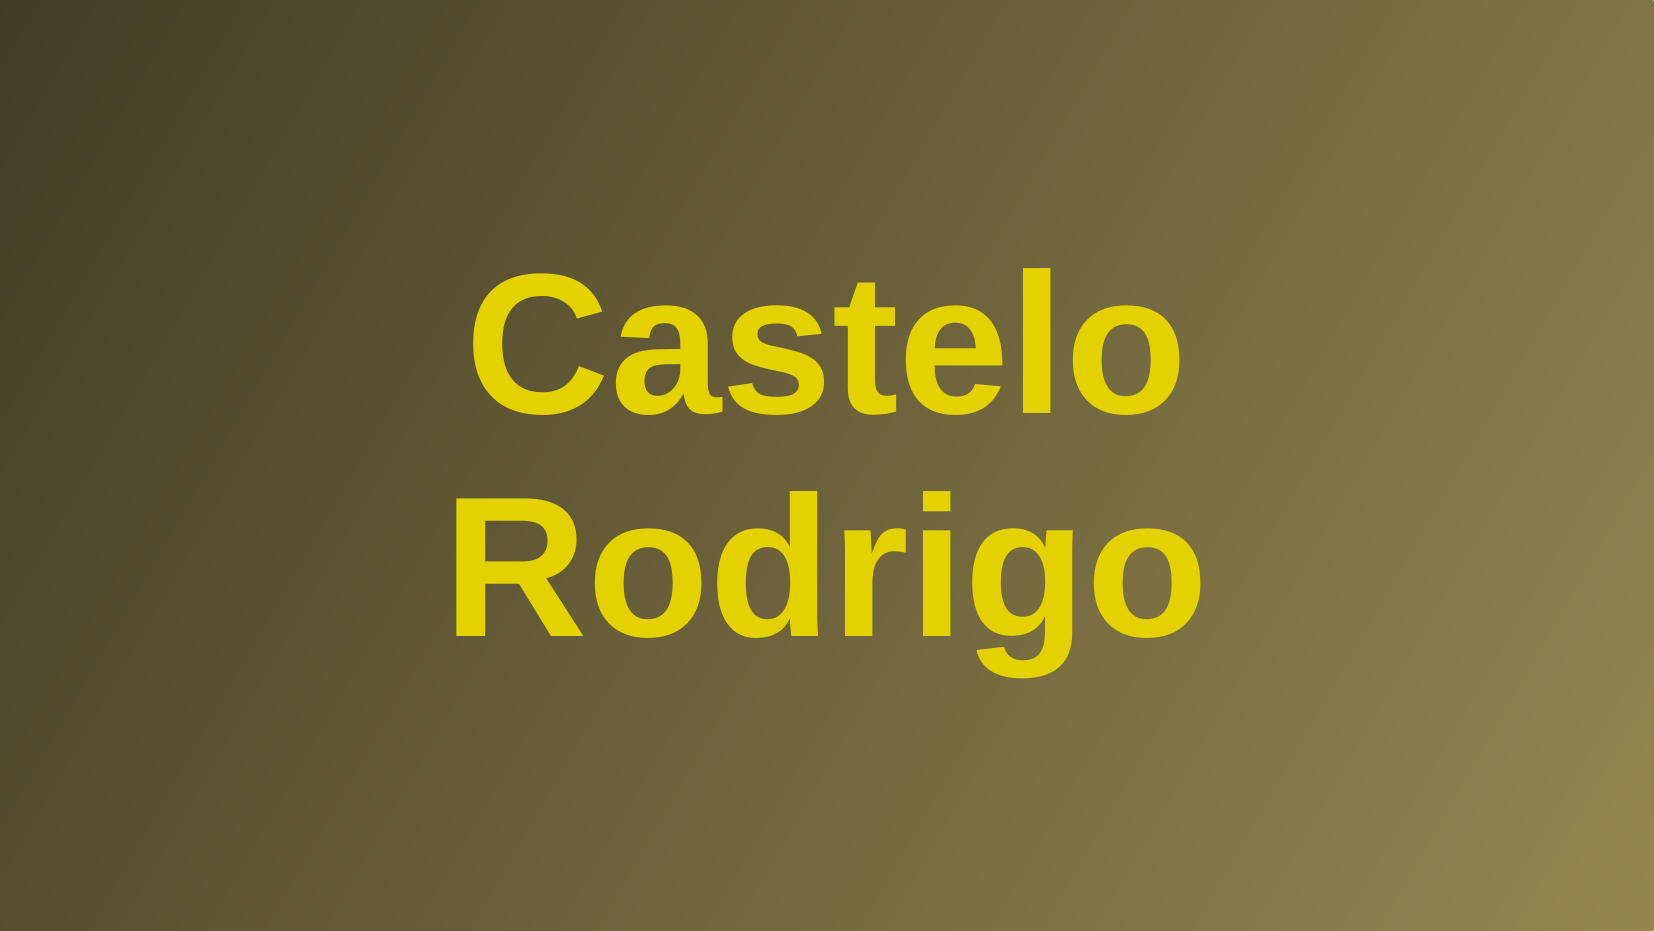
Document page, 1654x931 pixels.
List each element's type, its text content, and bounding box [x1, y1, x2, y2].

title Castelo Rodrigo [82, 232, 1571, 680]
